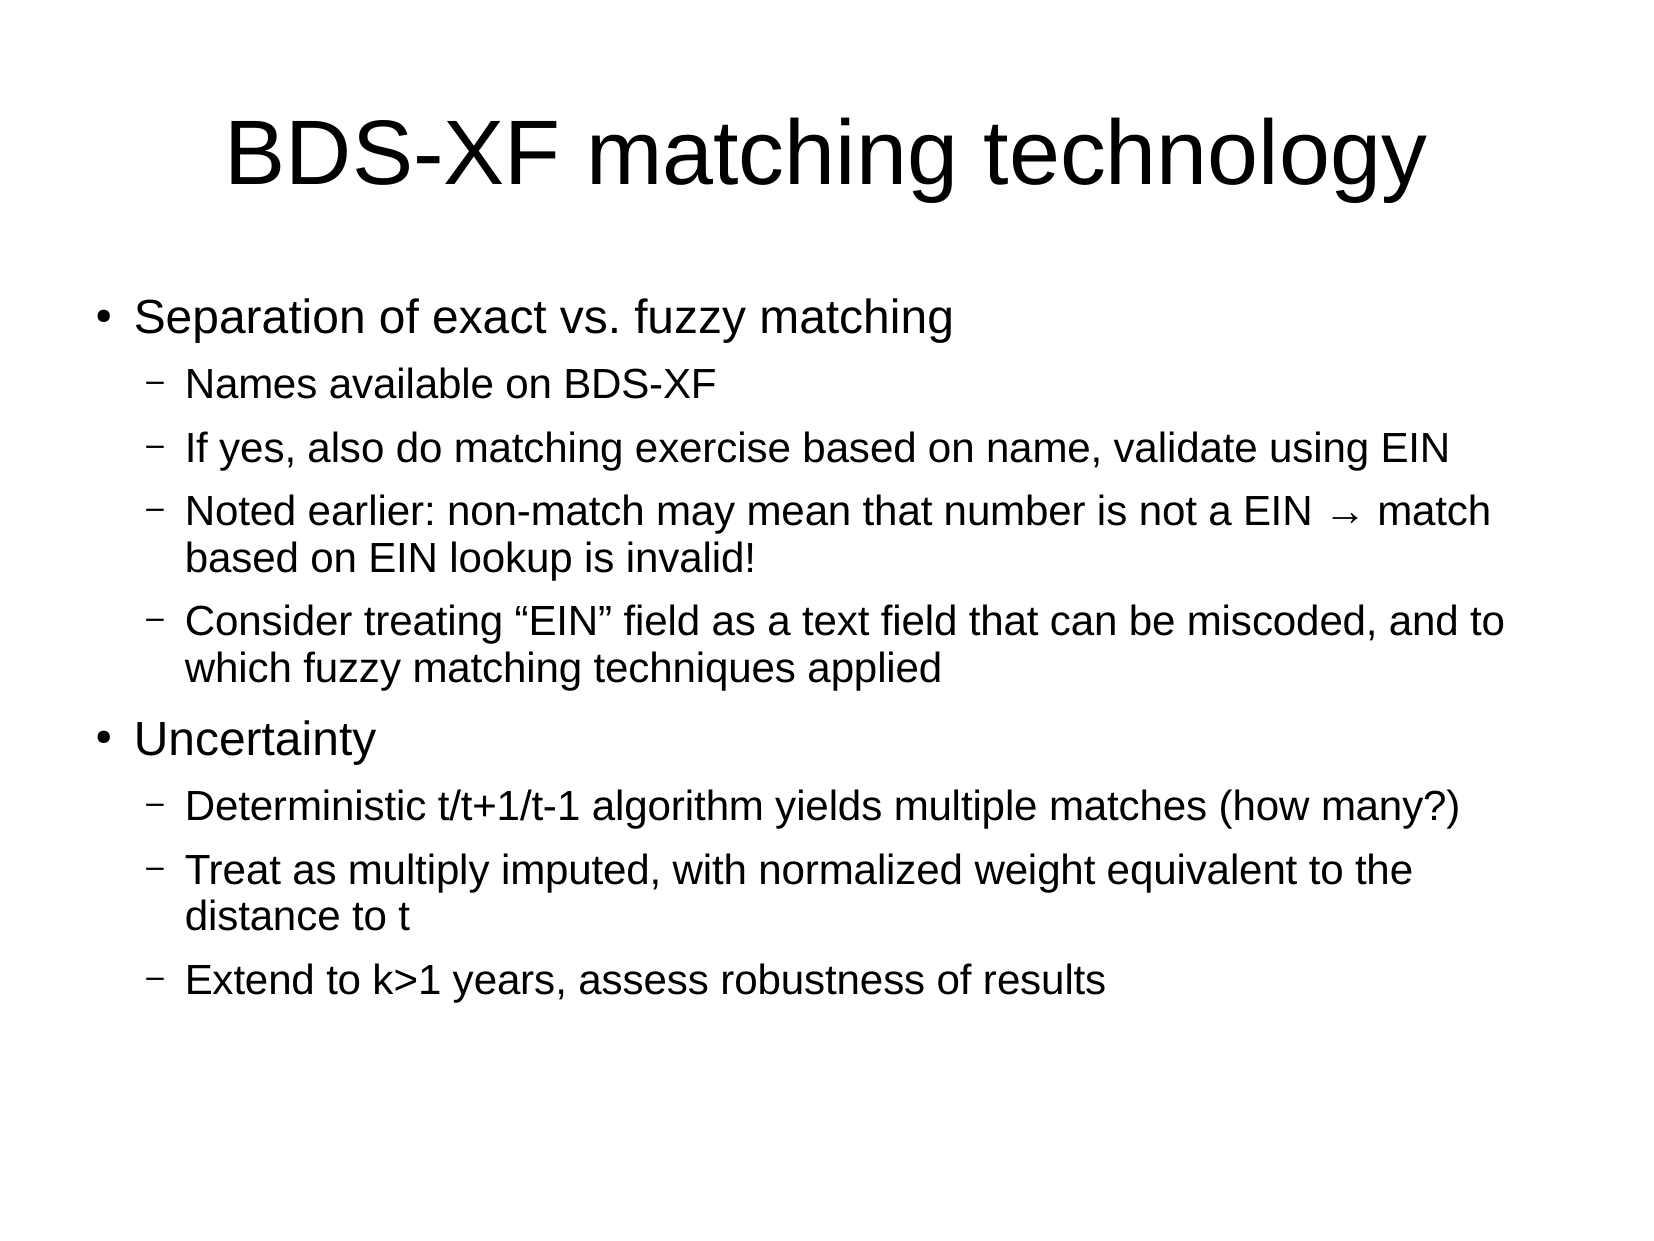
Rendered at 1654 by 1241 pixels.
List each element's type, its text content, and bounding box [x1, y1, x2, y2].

title BDS-XF matching technology [82, 49, 1571, 257]
list Separation of exact vs. fuzzy matching Names available on BDS-XF If yes, also do matching exercise based on name, validate using EIN Noted earlier: non-match may mean that number is not a EIN → match based on EIN lookup is invalid! Consider treating “EIN” field as a text field that can be miscoded, and to which fuzzy matching techniques applied Uncertainty Deterministic t/t+1/t-1 algorithm yields multiple matches (how many?) Treat as multiply imputed, with normalized weight equivalent to the distance to t Extend to k>1 years, assess robustness of results [82, 290, 1571, 1010]
